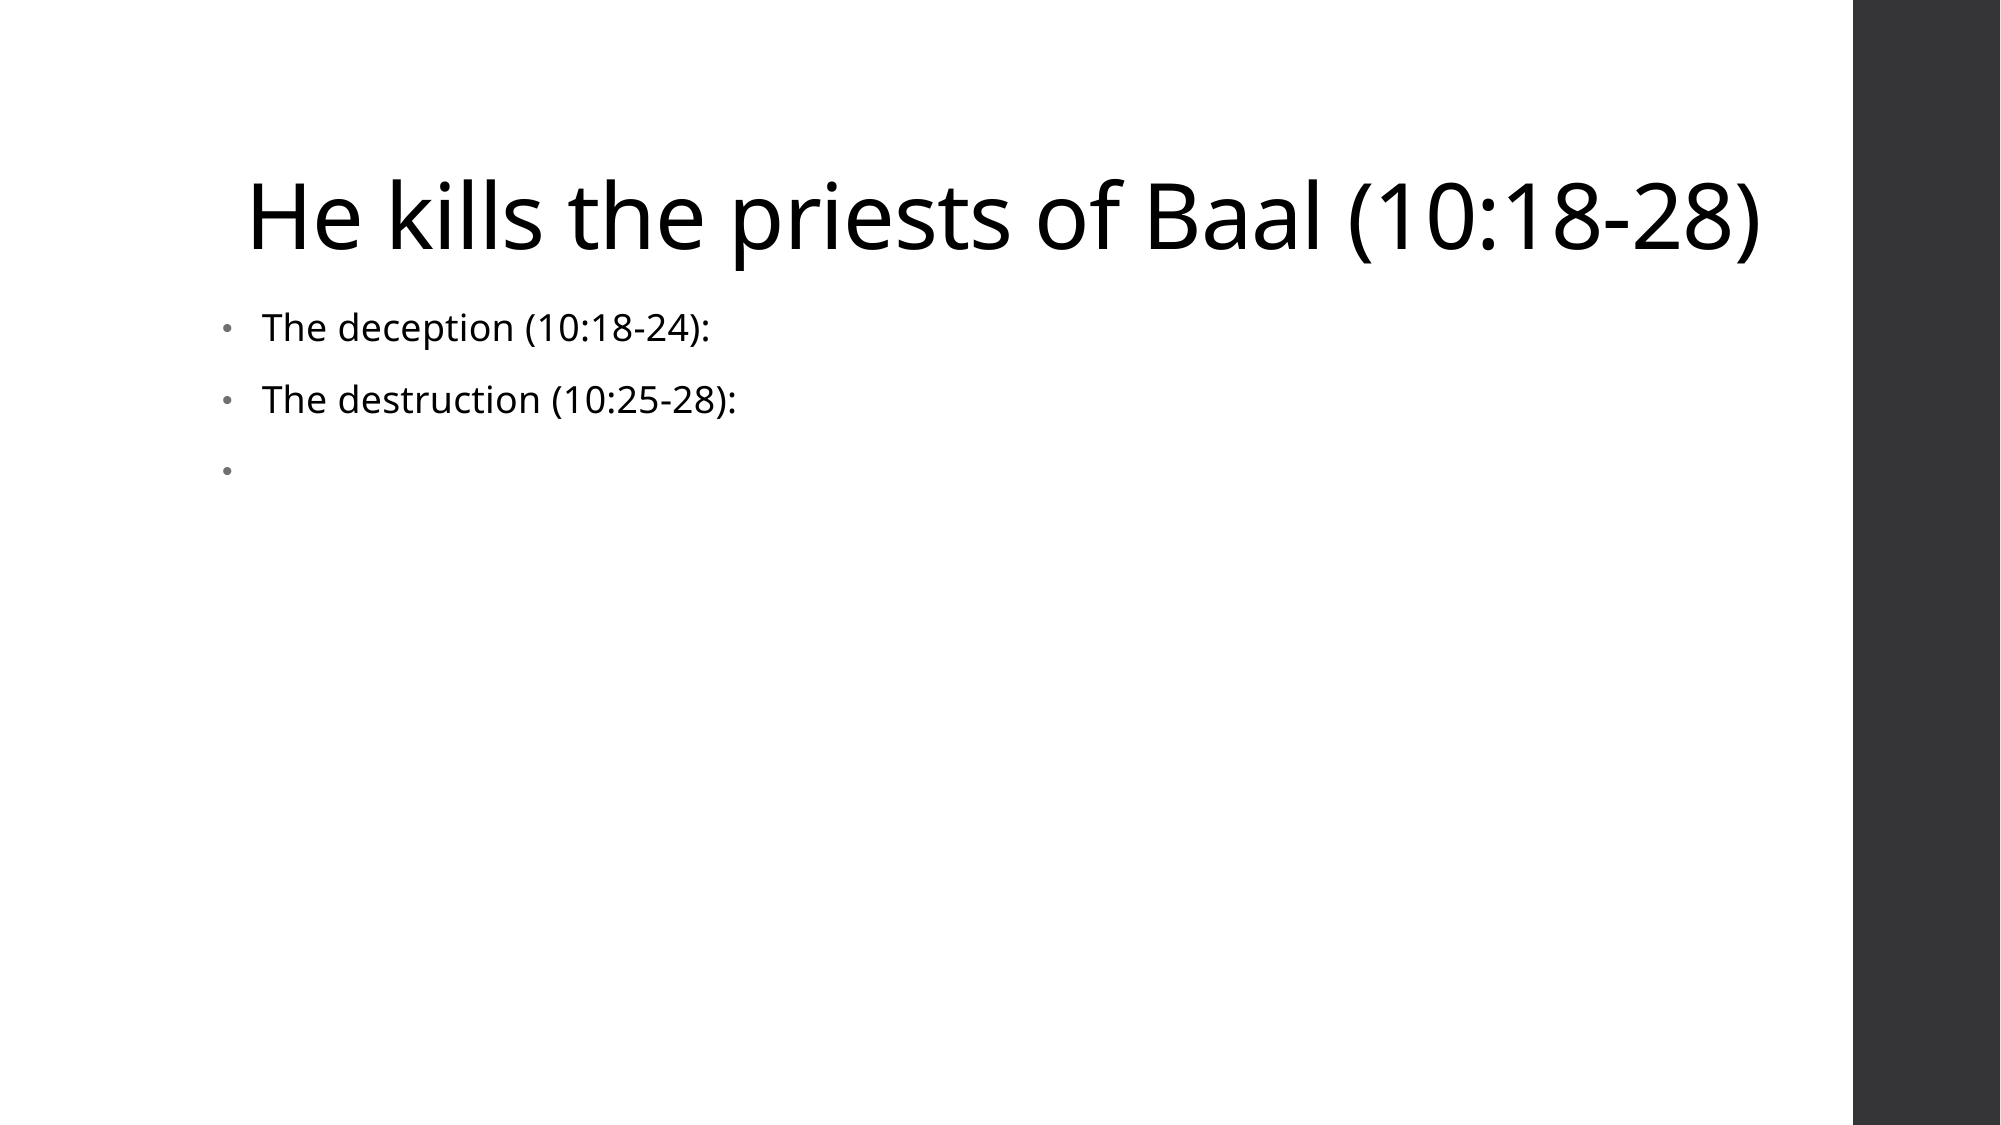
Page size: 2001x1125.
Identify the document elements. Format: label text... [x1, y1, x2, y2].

list The deception (10:18-24): The destruction (10:25-28): [206, 299, 1617, 1014]
title He kills the priests of Baal (10:18-28) [206, 60, 1797, 278]
